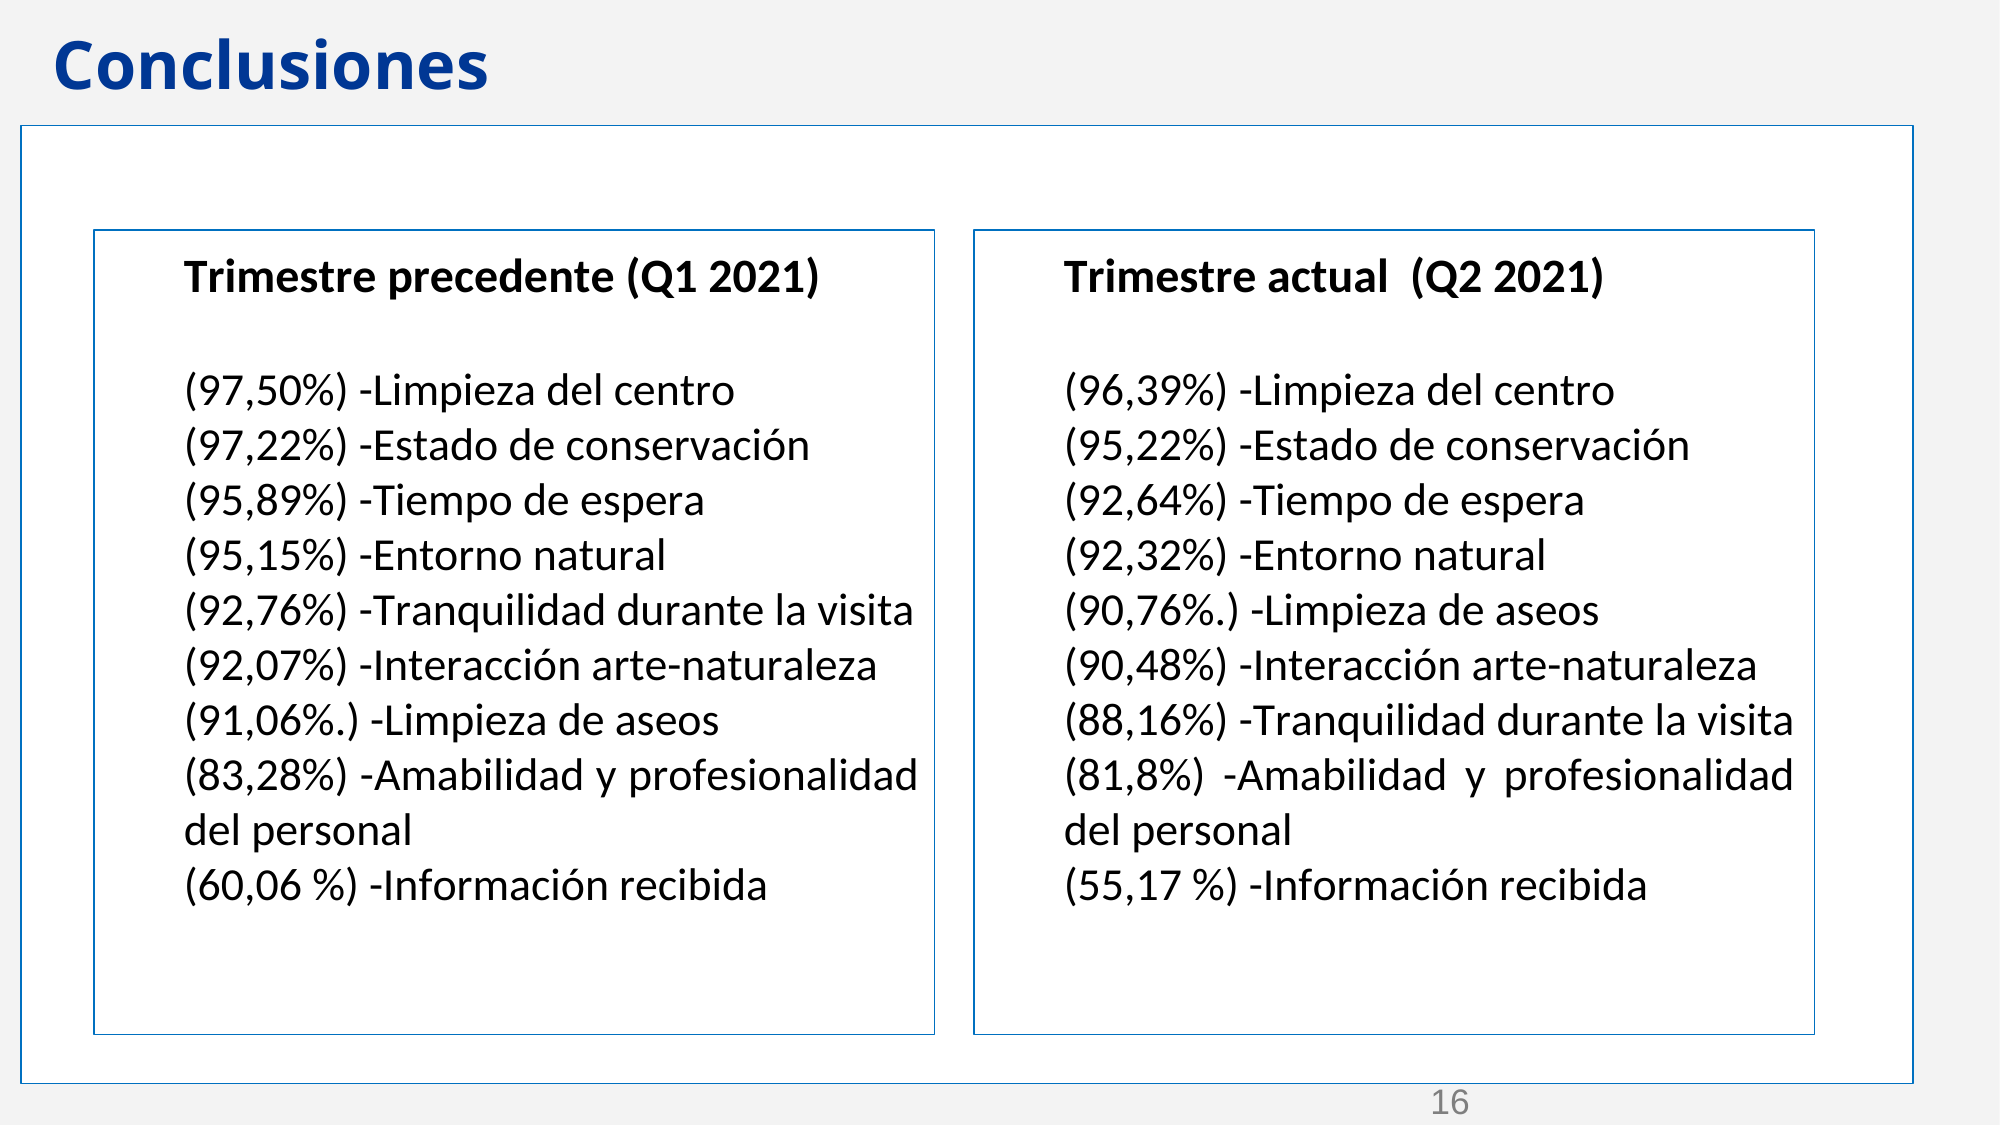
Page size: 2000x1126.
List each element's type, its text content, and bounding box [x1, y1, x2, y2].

text_box Conclusiones [52, 0, 1945, 126]
text_box Trimestre actual (Q2 2021) (96,39%) -Limpieza del centro (95,22%) -Estado de conservación (92,64%) -Tiempo de espera (92,32%) -Entorno natural (90,76%.) -Limpieza de aseos (90,48%) -Interacción arte-naturaleza (88,16%) -Tranquilidad durante la visita (81,8%) -Amabilidad y profesionalidad del personal (55,17 %) -Información recibida [973, 229, 1815, 1035]
text_box <número> [1412, 1069, 1880, 1126]
text_box Trimestre precedente (Q1 2021) (97,50%) -Limpieza del centro (97,22%) -Estado de conservación (95,89%) -Tiempo de espera (95,15%) -Entorno natural (92,76%) -Tranquilidad durante la visita (92,07%) -Interacción arte-naturaleza (91,06%.) -Limpieza de aseos (83,28%) -Amabilidad y profesionalidad del personal (60,06 %) -Información recibida [93, 229, 935, 1035]
text_box [20, 125, 1914, 1084]
